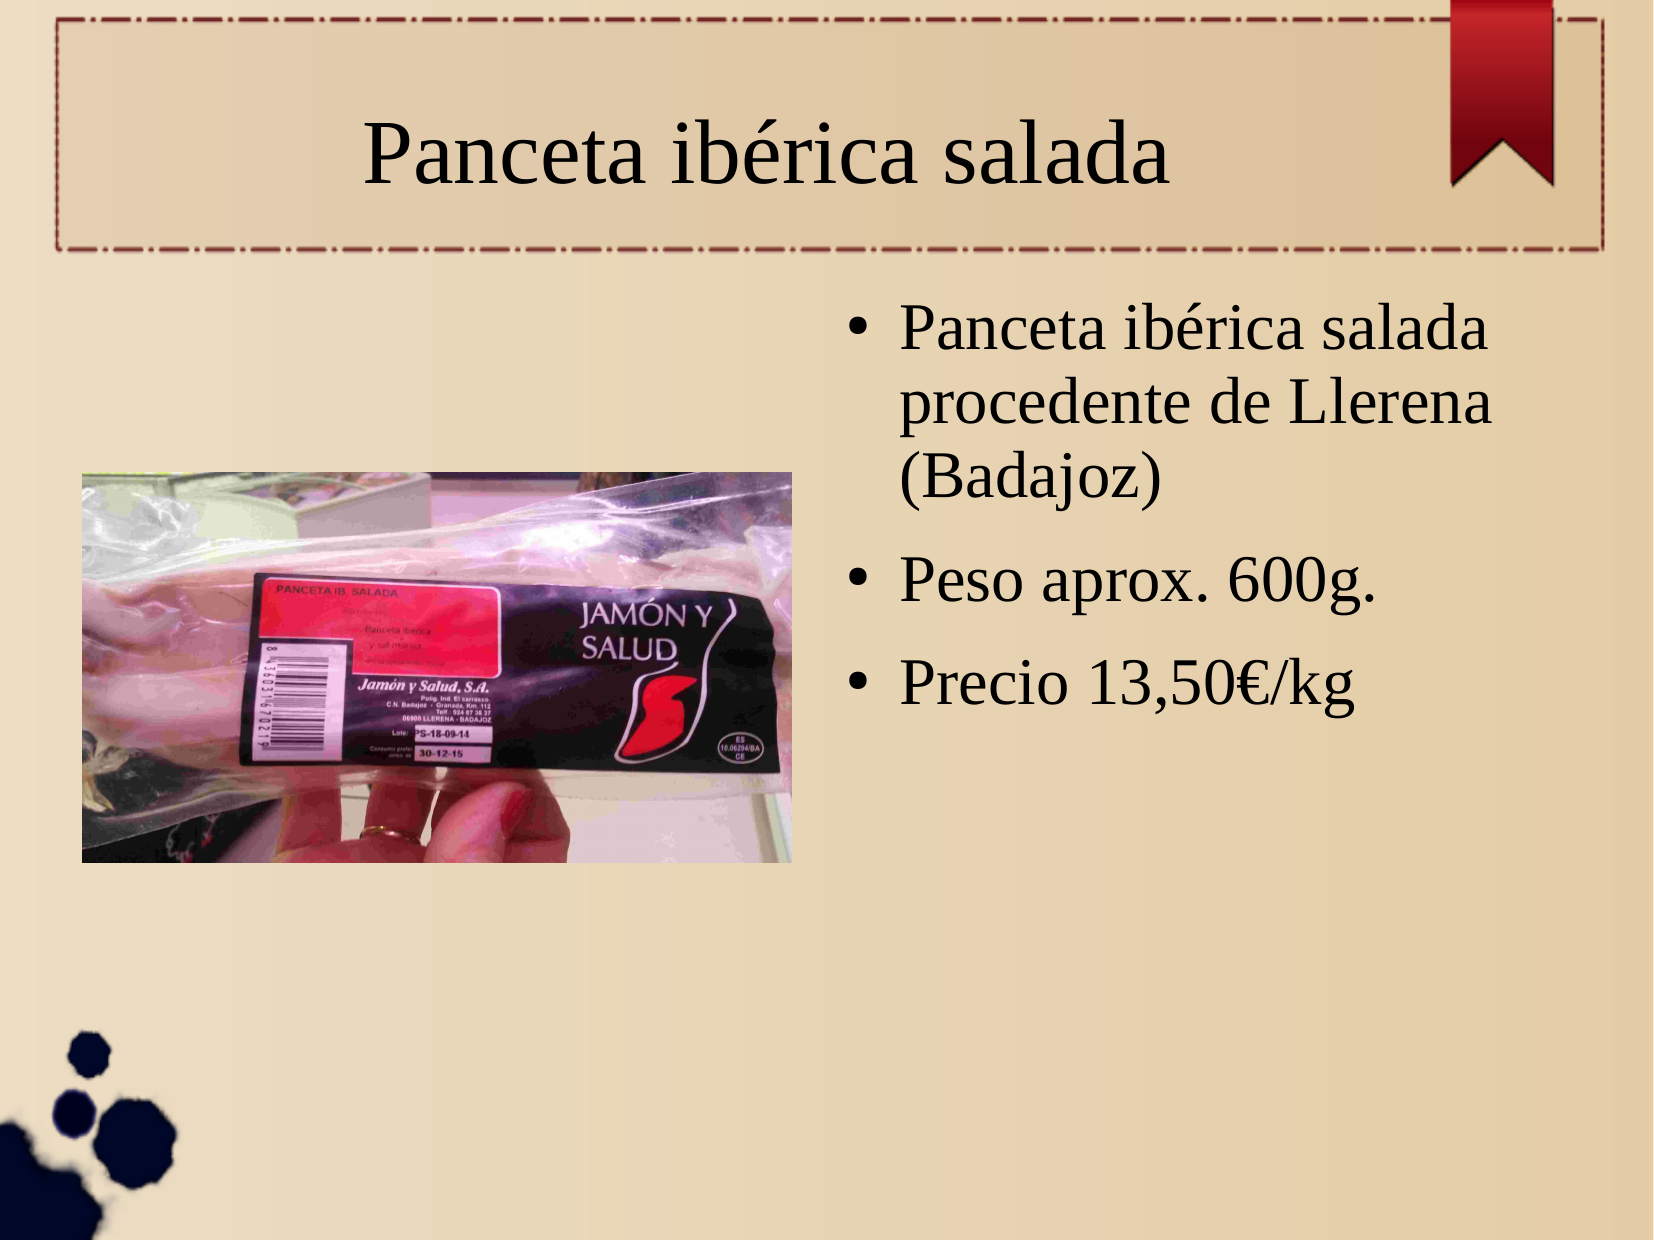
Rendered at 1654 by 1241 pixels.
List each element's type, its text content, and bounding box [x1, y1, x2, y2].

list Panceta ibérica salada procedente de Llerena (Badajoz) Peso aprox. 600g. Precio 13,50€/kg [828, 290, 1539, 1010]
picture [0, 0, 1654, 1240]
title Panceta ibérica salada [82, 49, 1453, 257]
